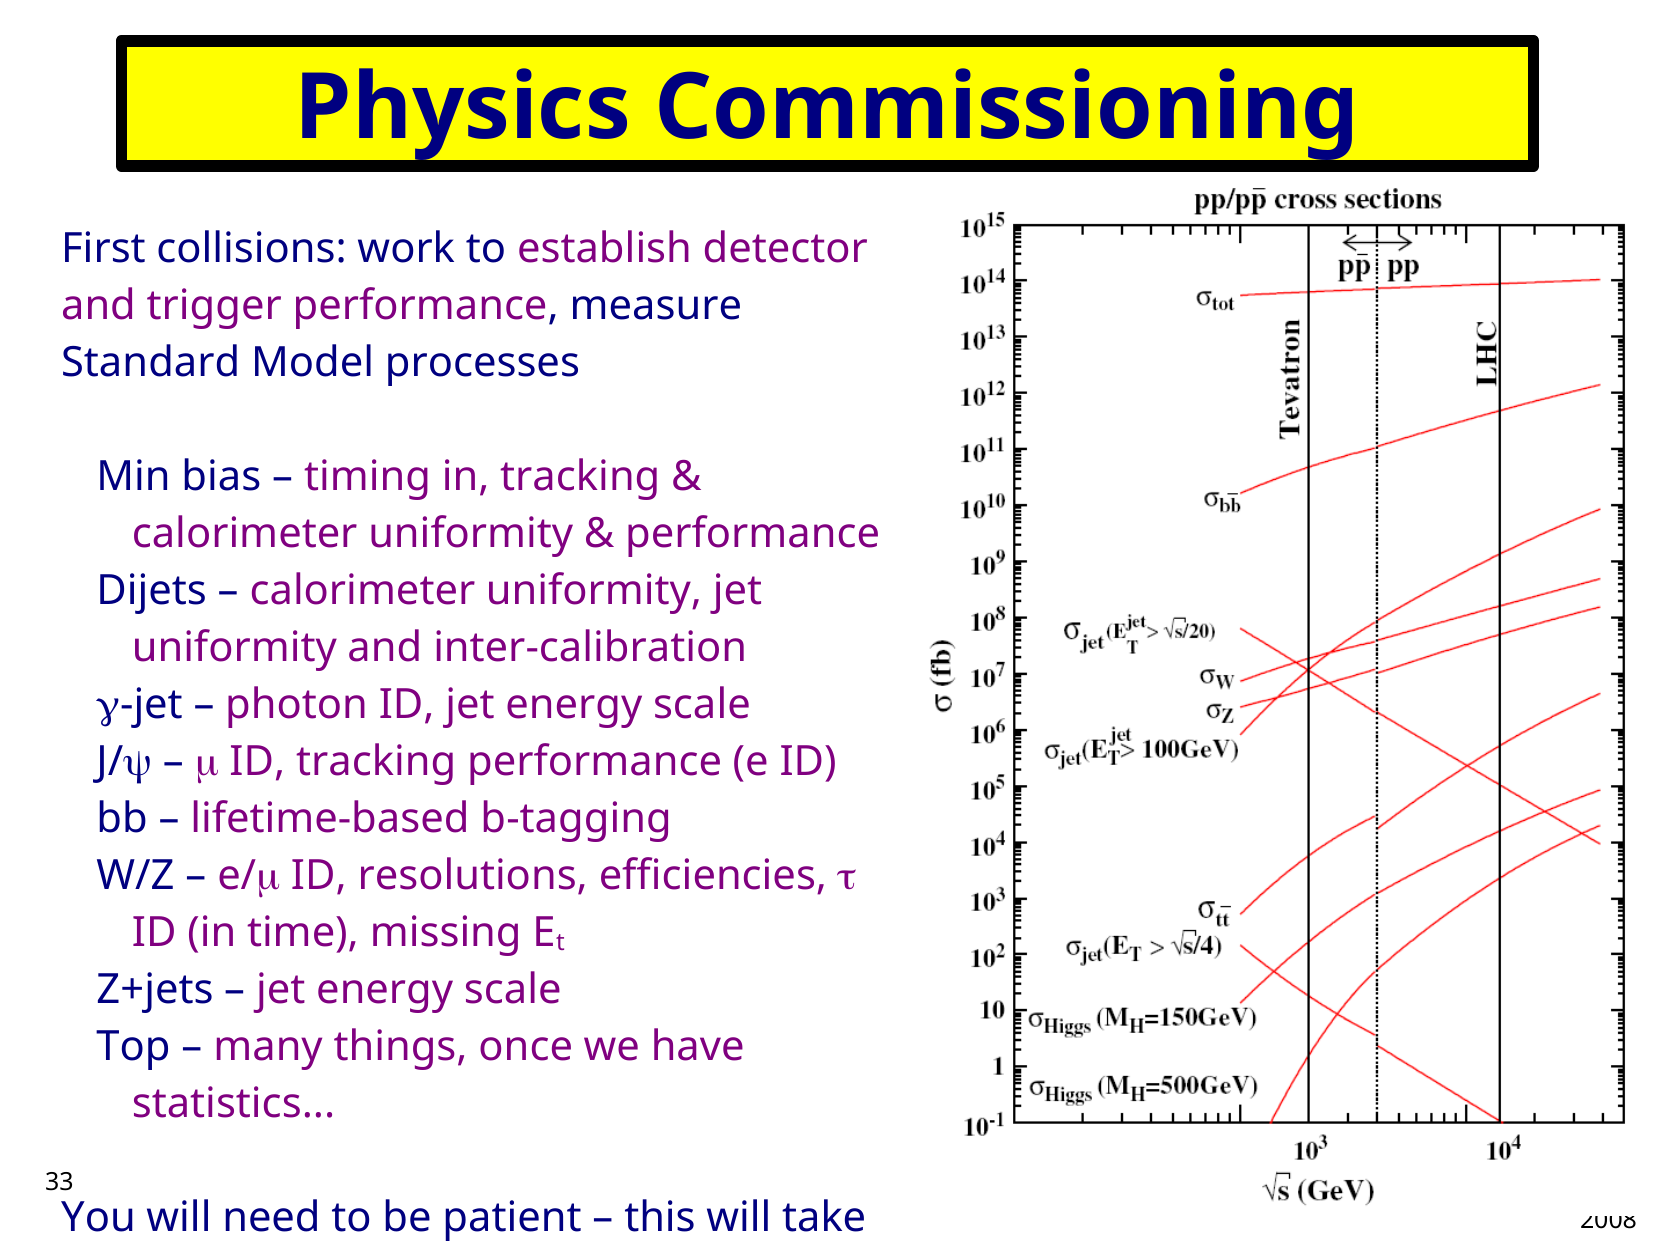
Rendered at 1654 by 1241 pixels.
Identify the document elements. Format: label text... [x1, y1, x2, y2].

text_box First collisions: work to establish detector and trigger performance, measure Standard Model processes Min bias – timing in, tracking & calorimeter uniformity & performance Dijets – calorimeter uniformity, jet uniformity and inter-calibration g-jet – photon ID, jet energy scale J/y – m ID, tracking performance (e ID) bb – lifetime-based b-tagging W/Z – e/m ID, resolutions, efficiencies, t ID (in time), missing Et Z+jets – jet energy scale Top – many things, once we have statistics... You will need to be patient – this will take some time... [61, 217, 888, 1189]
title Physics Commissioning [121, 49, 1534, 158]
picture [888, 181, 1654, 1216]
